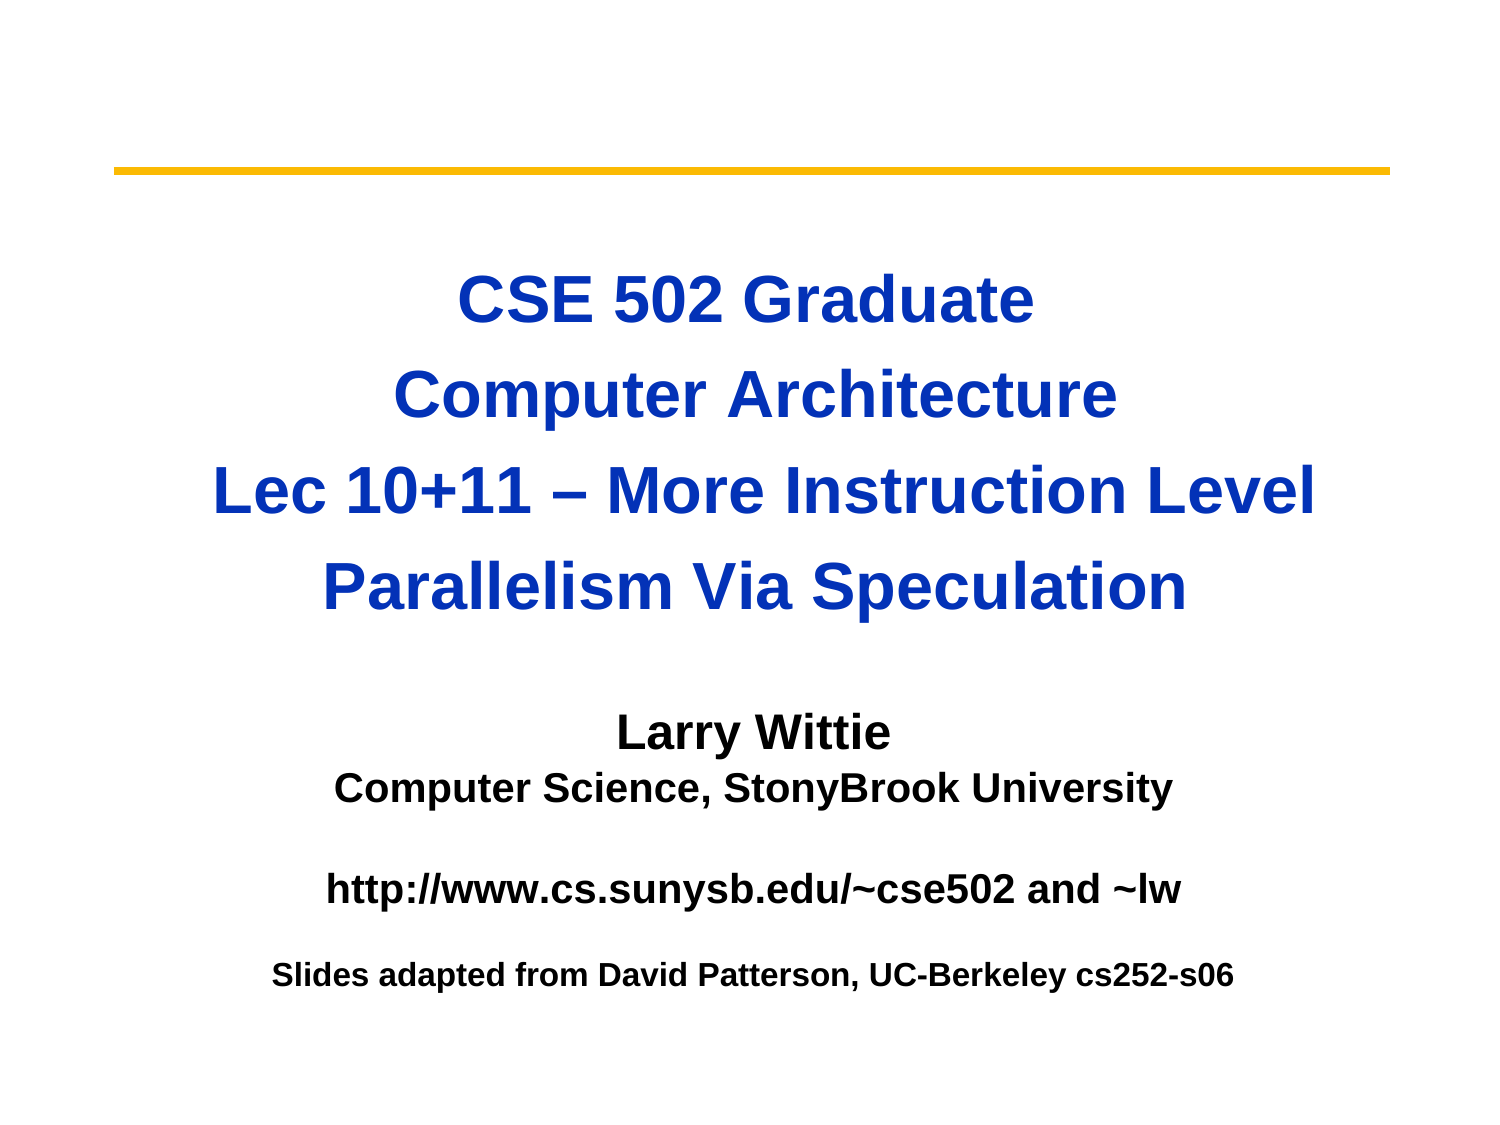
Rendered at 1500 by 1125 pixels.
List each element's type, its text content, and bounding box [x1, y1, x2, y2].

title CSE 502 Graduate Computer Architecture Lec 10+11 – More Instruction Level Parallelism Via Speculation [62, 224, 1450, 638]
text_box Larry Wittie Computer Science, StonyBrook University http://www.cs.sunysb.edu/~cse502 and ~lw Slides adapted from David Patterson, UC-Berkeley cs252-s06 [125, 703, 1383, 1091]
